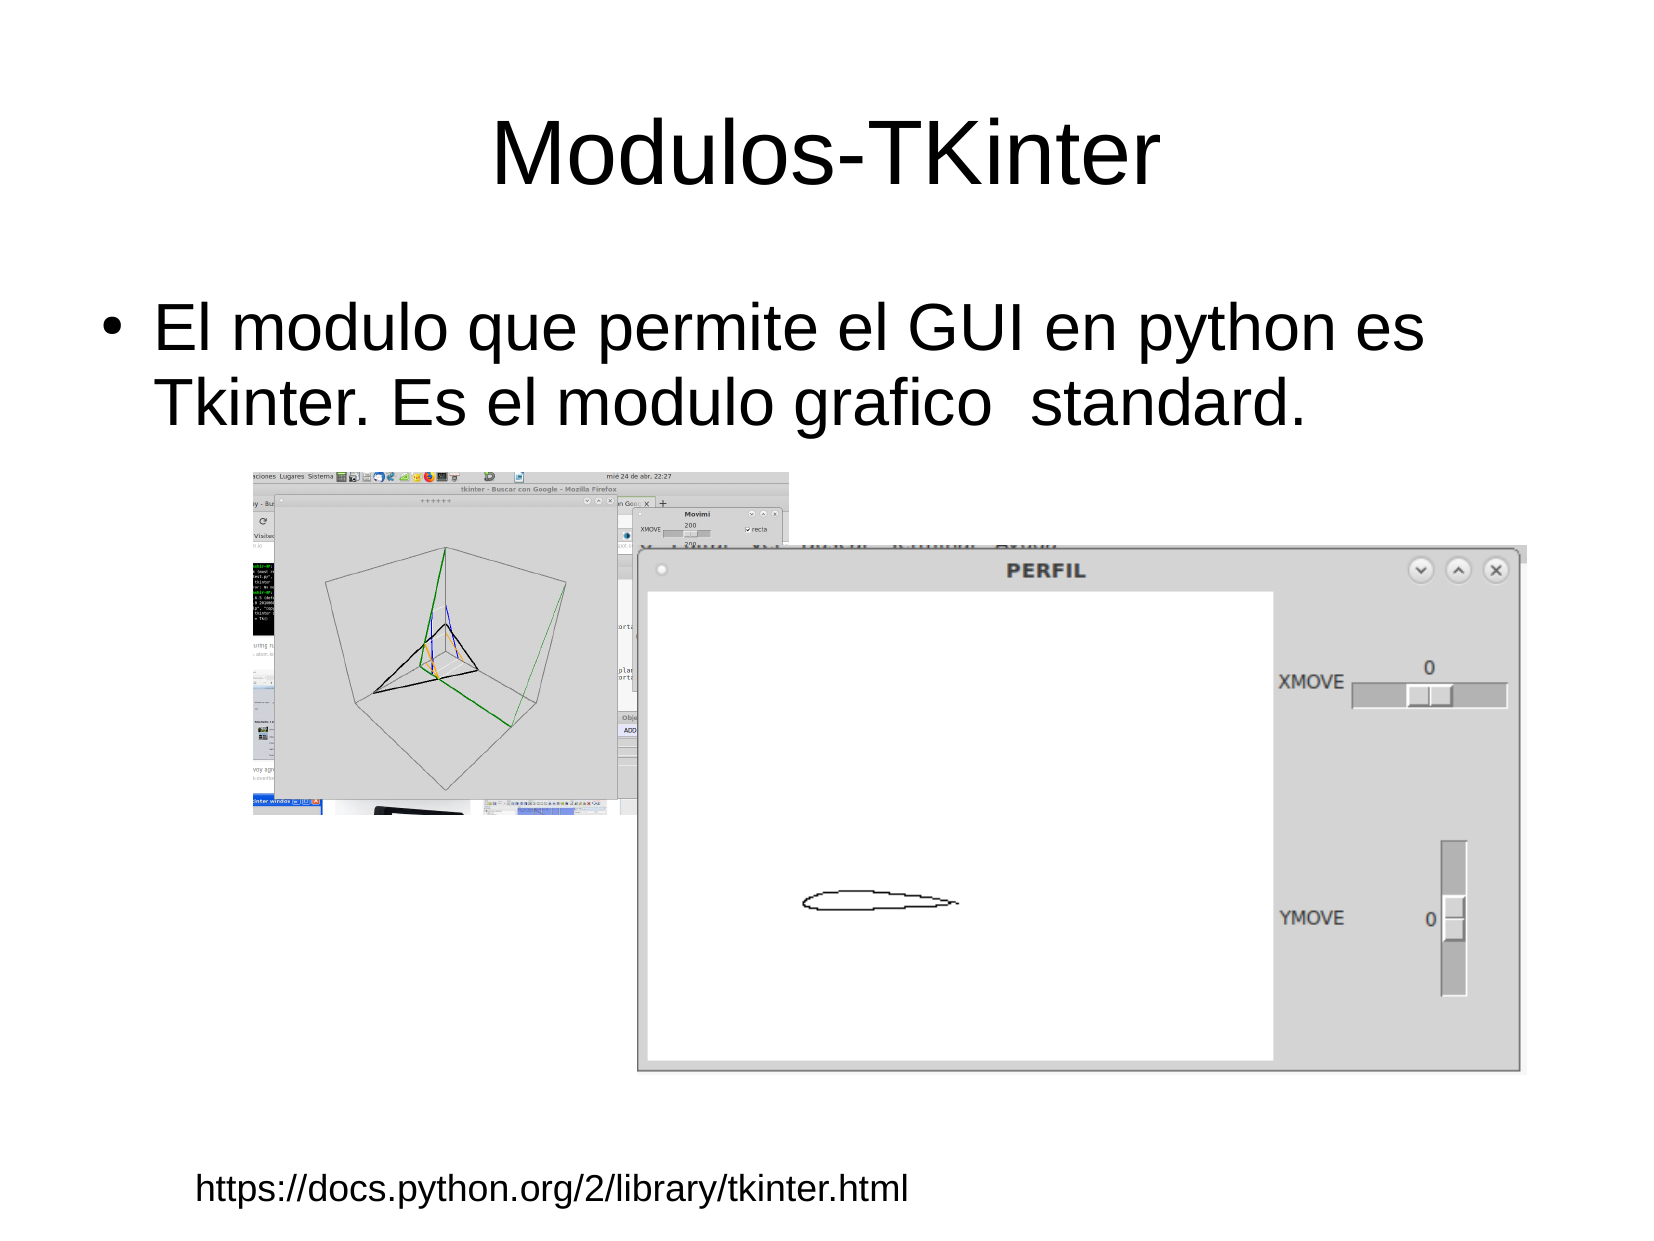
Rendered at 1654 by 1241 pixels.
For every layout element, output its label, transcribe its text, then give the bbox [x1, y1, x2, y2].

text_box https://docs.python.org/2/library/tkinter.html [144, 1159, 924, 1217]
list El modulo que permite el GUI en python es Tkinter. Es el modulo grafico standard. [82, 290, 1571, 1010]
picture [253, 472, 1527, 1075]
title Modulos-TKinter [82, 49, 1571, 257]
